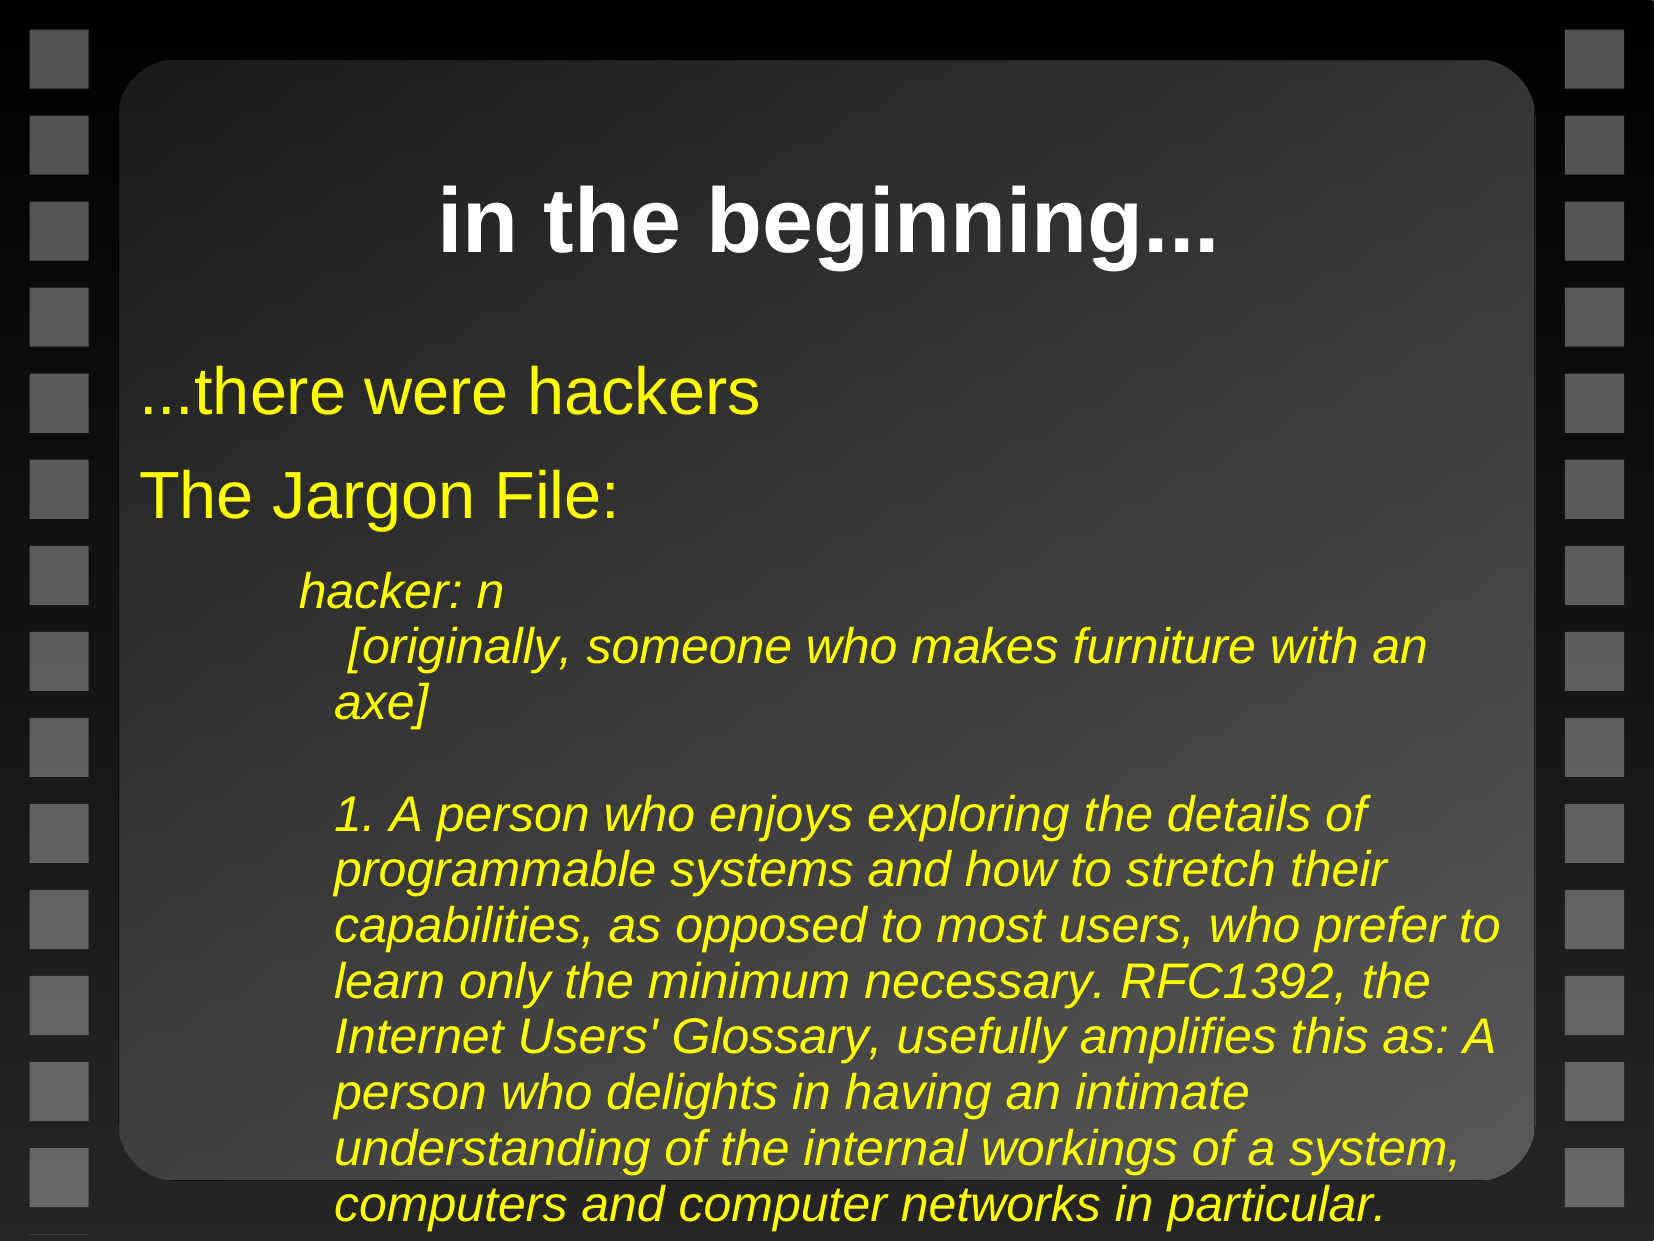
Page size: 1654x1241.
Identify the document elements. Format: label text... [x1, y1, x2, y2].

title in the beginning... [123, 117, 1536, 325]
list ...there were hackers The Jargon File: hacker: n [originally, someone who makes furniture with an axe] 1. A person who enjoys exploring the details of programmable systems and how to stretch their capabilities, as opposed to most users, who prefer to learn only the minimum necessary. RFC1392, the Internet Users' Glossary, usefully amplifies this as: A person who delights in having an intimate understanding of the internal workings of a system, computers and computer networks in particular. [121, 354, 1534, 1177]
